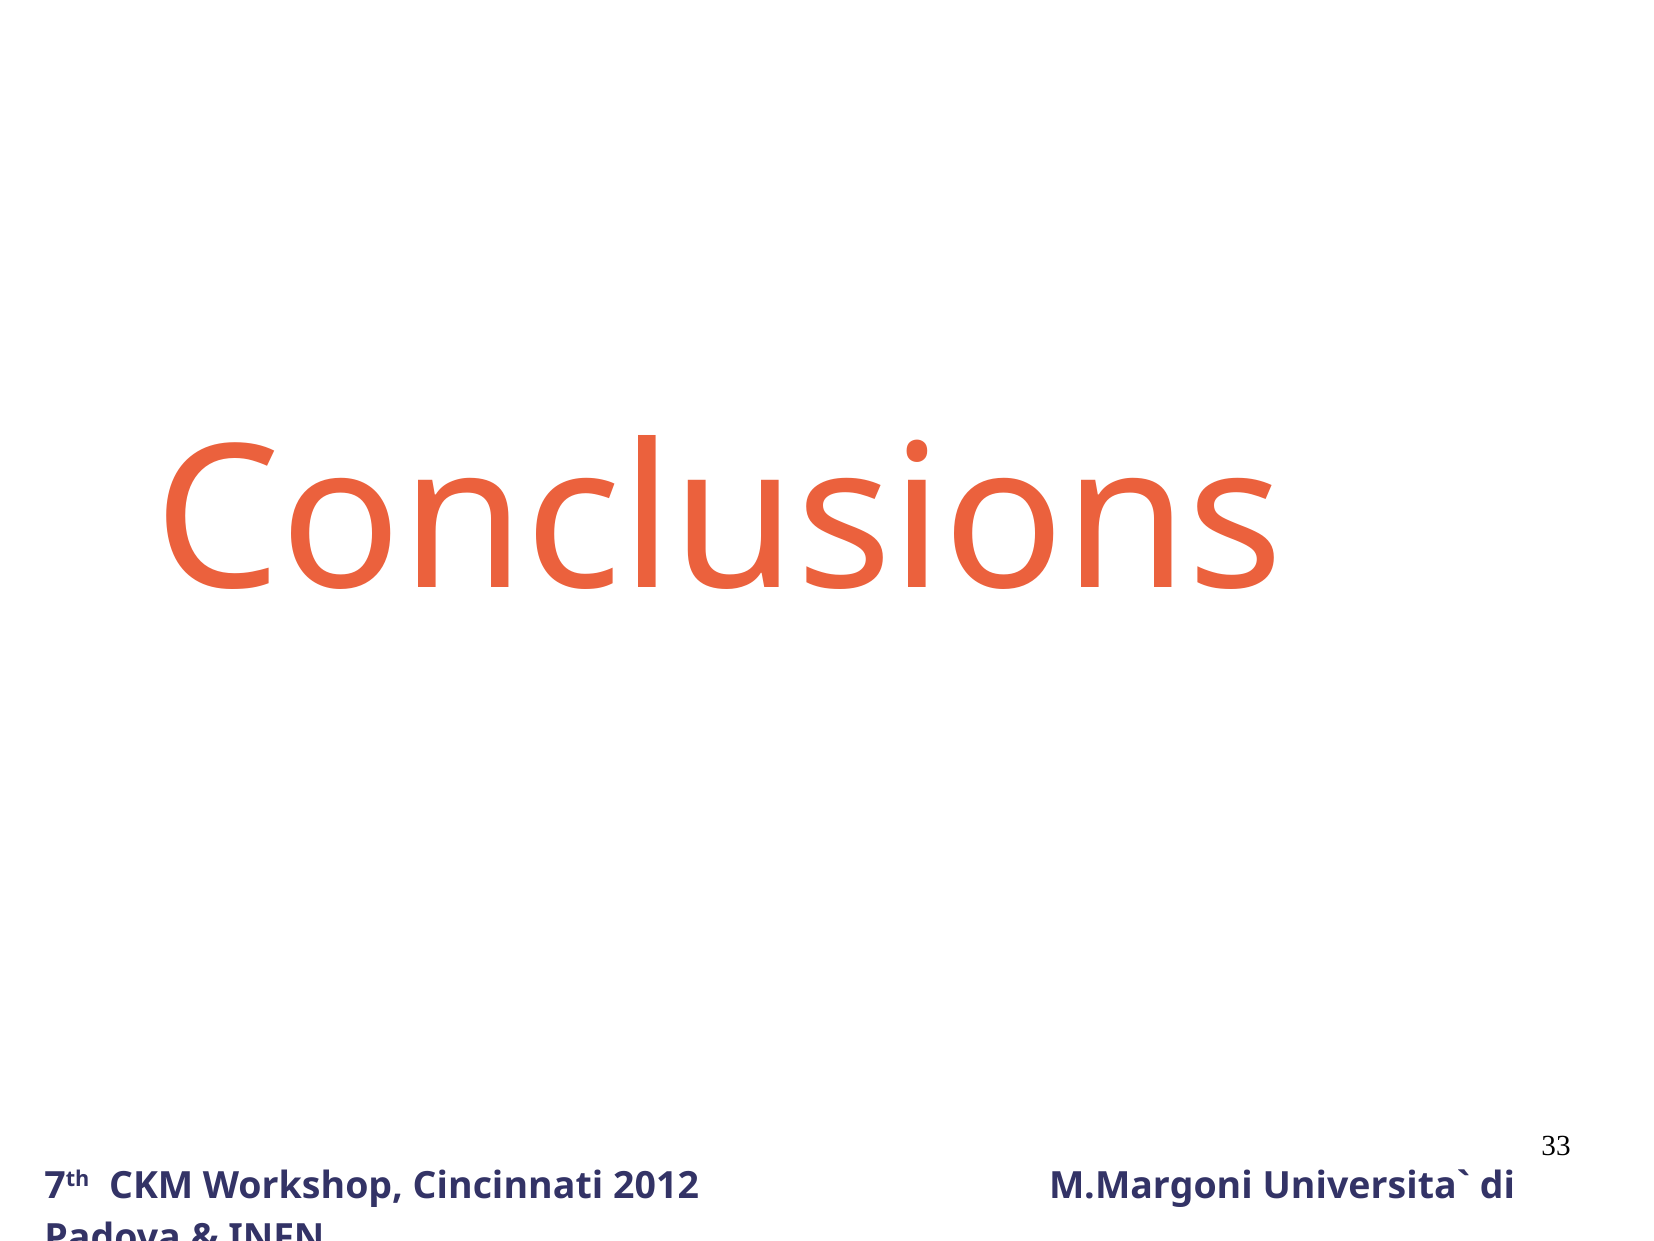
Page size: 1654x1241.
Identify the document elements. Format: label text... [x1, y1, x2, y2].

text_box Conclusions [35, 366, 1601, 681]
text_box 7th CKM Workshop, Cincinnati 2012 M.Margoni Universita` di Padova & INFN [29, 1151, 1625, 1226]
